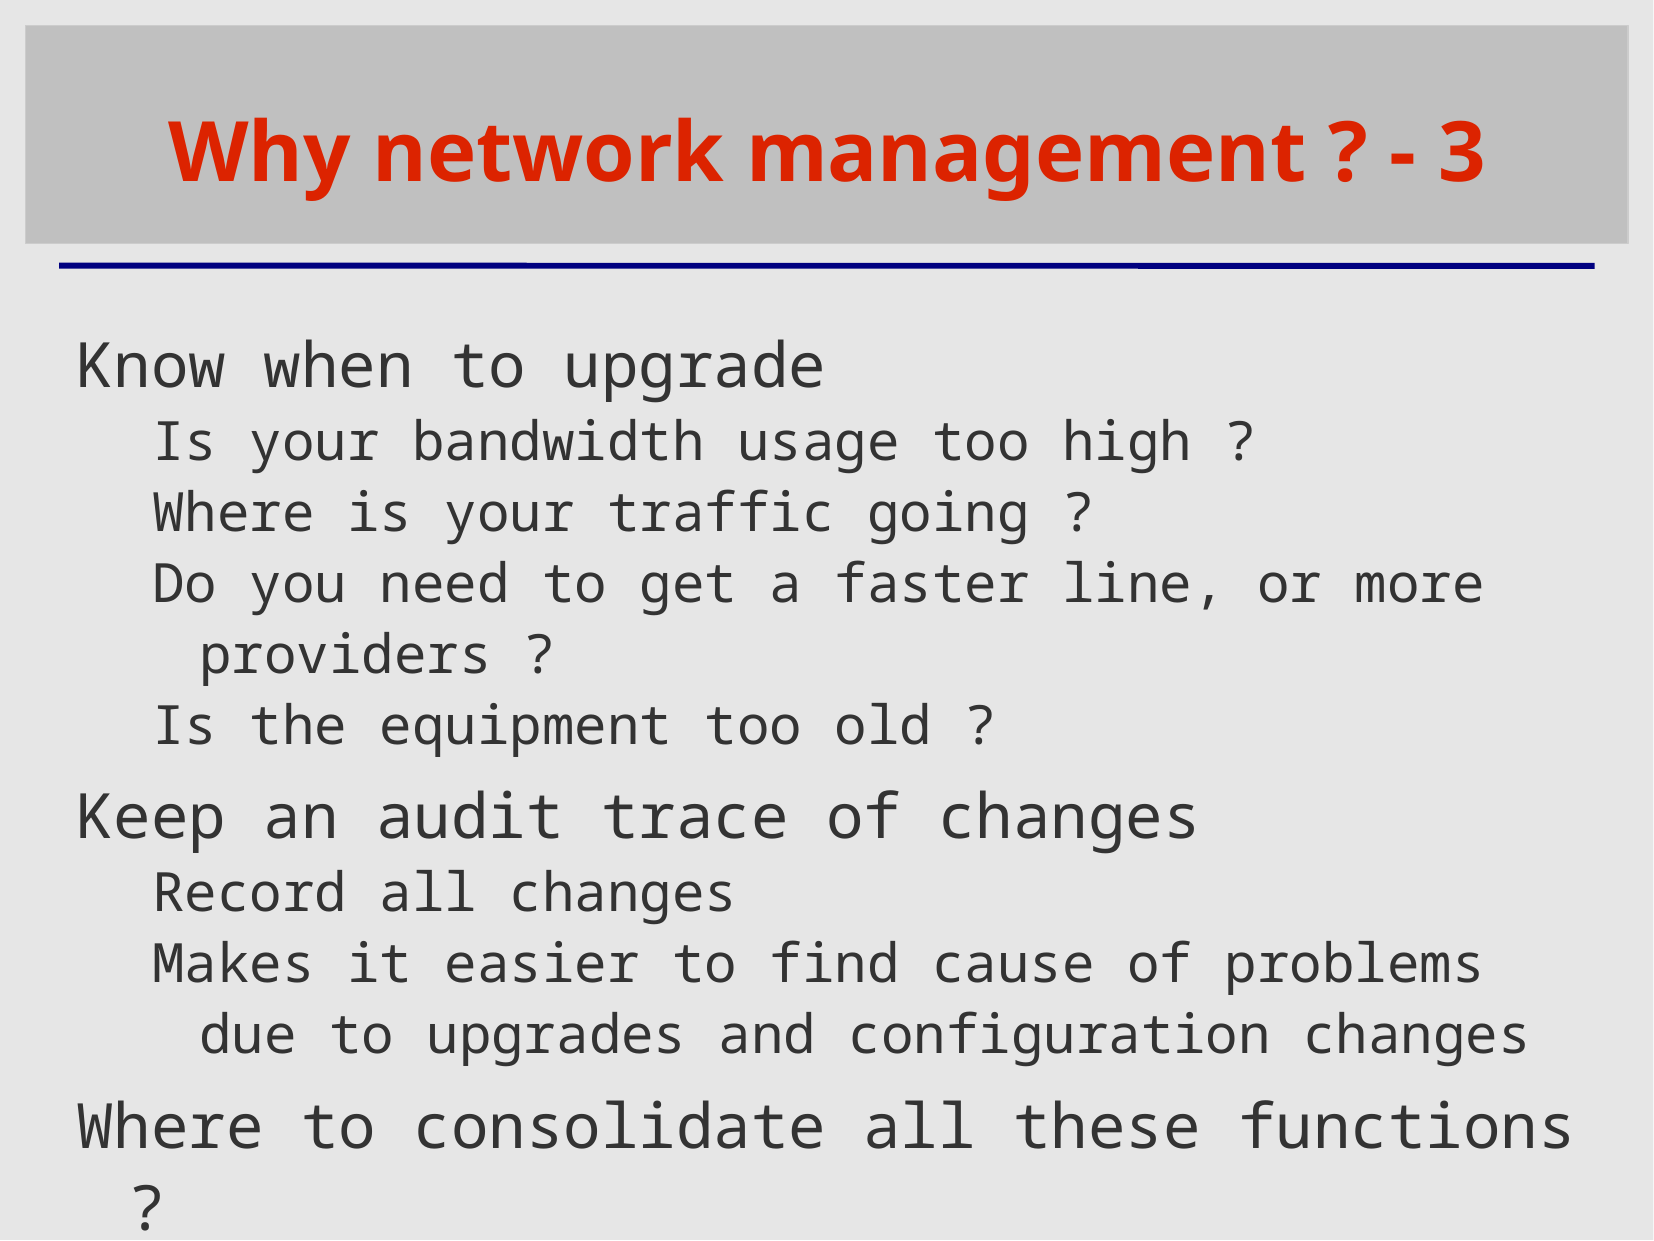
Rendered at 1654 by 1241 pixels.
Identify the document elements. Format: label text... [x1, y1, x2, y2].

list Know when to upgrade Is your bandwidth usage too high ? Where is your traffic going ? Do you need to get a faster line, or more providers ? Is the equipment too old ? Keep an audit trace of changes Record all changes Makes it easier to find cause of problems due to upgrades and configuration changes Where to consolidate all these functions ? In the Network Operation Center (NOC)‏ [59, 322, 1595, 1202]
title Why network management ? - 3 [121, 46, 1534, 254]
